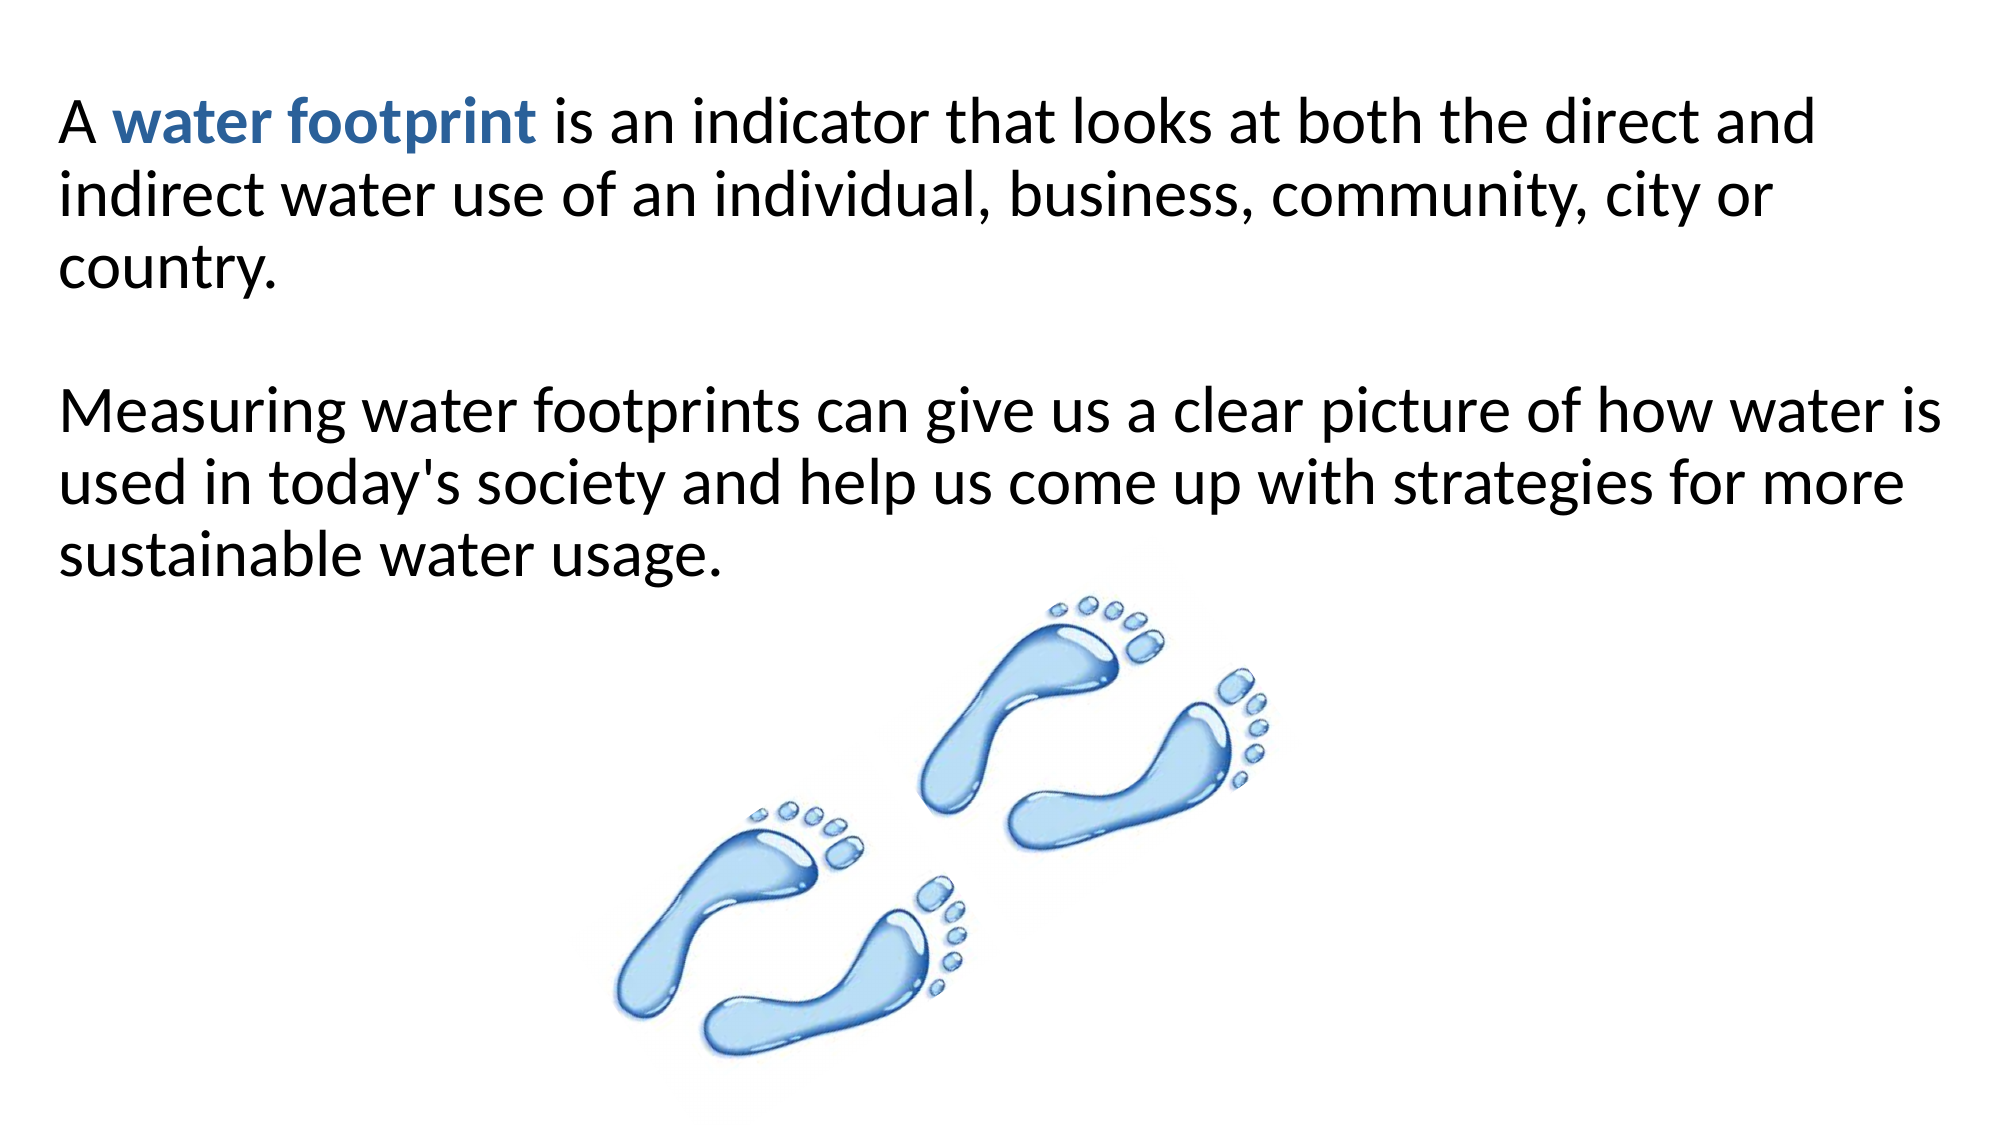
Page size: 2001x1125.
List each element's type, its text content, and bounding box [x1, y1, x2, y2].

list A water footprint is an indicator that looks at both the direct and indirect water use of an individual, business, community, city or country. Measuring water footprints can give us a clear picture of how water is used in today's society and help us come up with strategies for more sustainable water usage. [44, 78, 1974, 987]
picture [874, 534, 1302, 942]
picture [568, 737, 1009, 1125]
